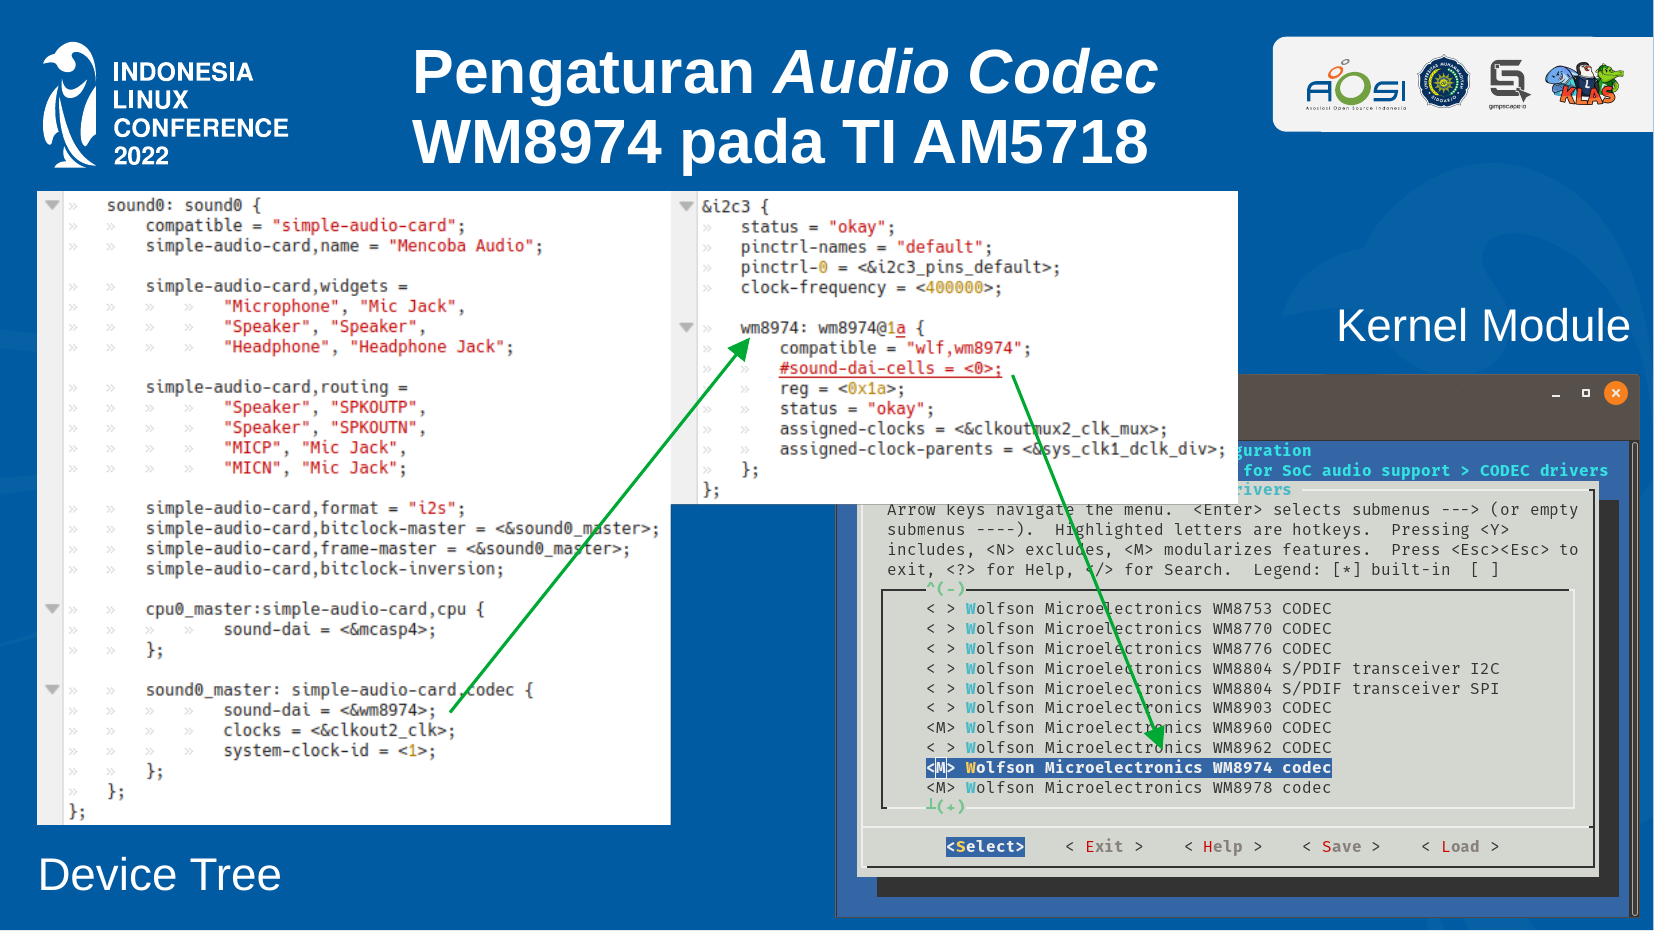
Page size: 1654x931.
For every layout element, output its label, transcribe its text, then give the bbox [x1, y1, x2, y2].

picture [37, 191, 1640, 918]
title Kernel Module [1336, 300, 1637, 352]
picture [1576, 62, 1624, 105]
title Device Tree [37, 848, 301, 901]
title Pengaturan Audio Codec WM8974 pada TI AM5718 [412, 37, 1576, 178]
